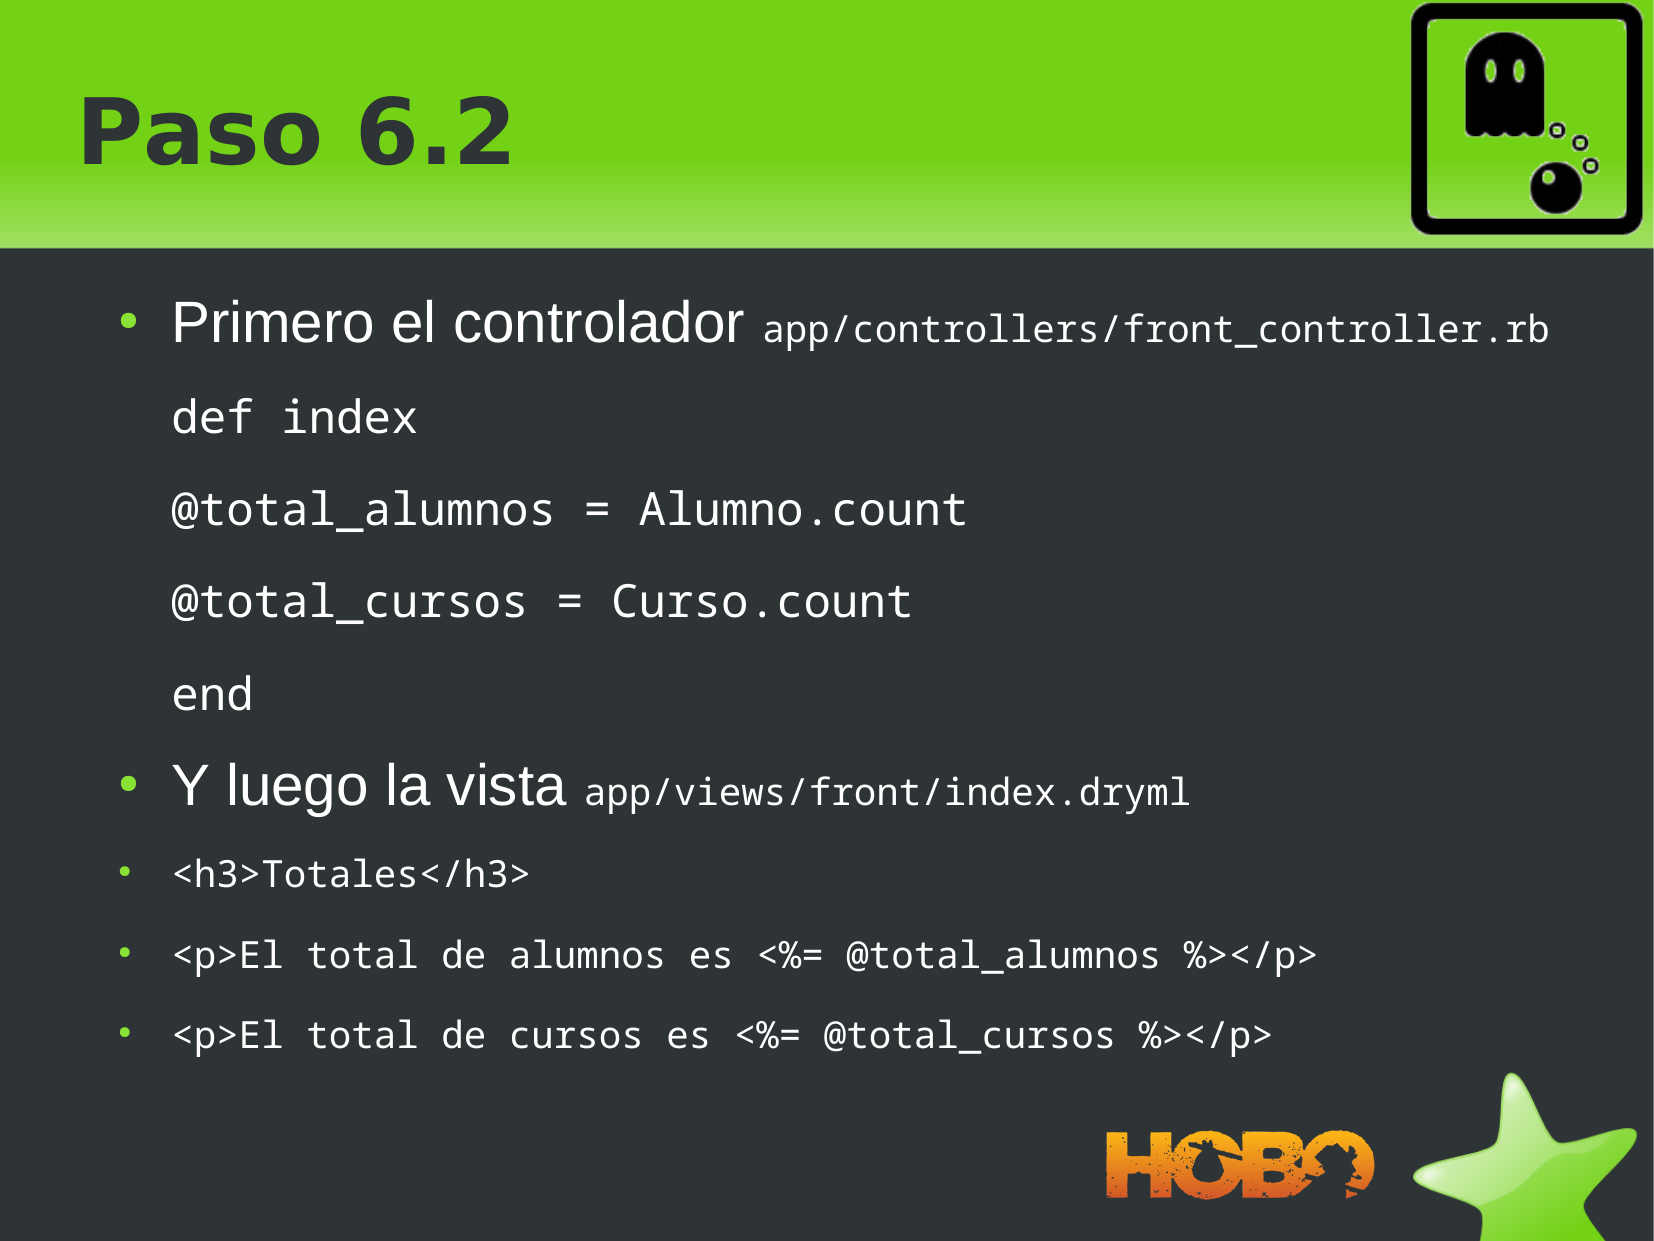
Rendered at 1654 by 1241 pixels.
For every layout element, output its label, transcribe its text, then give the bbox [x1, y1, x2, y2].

picture [0, 0, 1654, 1241]
title Paso 6.2 [76, 29, 1565, 237]
list Primero el controlador app/controllers/front_controller.rb def index @total_alumnos = Alumno.count @total_cursos = Curso.count end Y luego la vista app/views/front/index.dryml <h3>Totales</h3> <p>El total de alumnos es <%= @total_alumnos %></p> <p>El total de cursos es <%= @total_cursos %></p> [82, 290, 1571, 1109]
